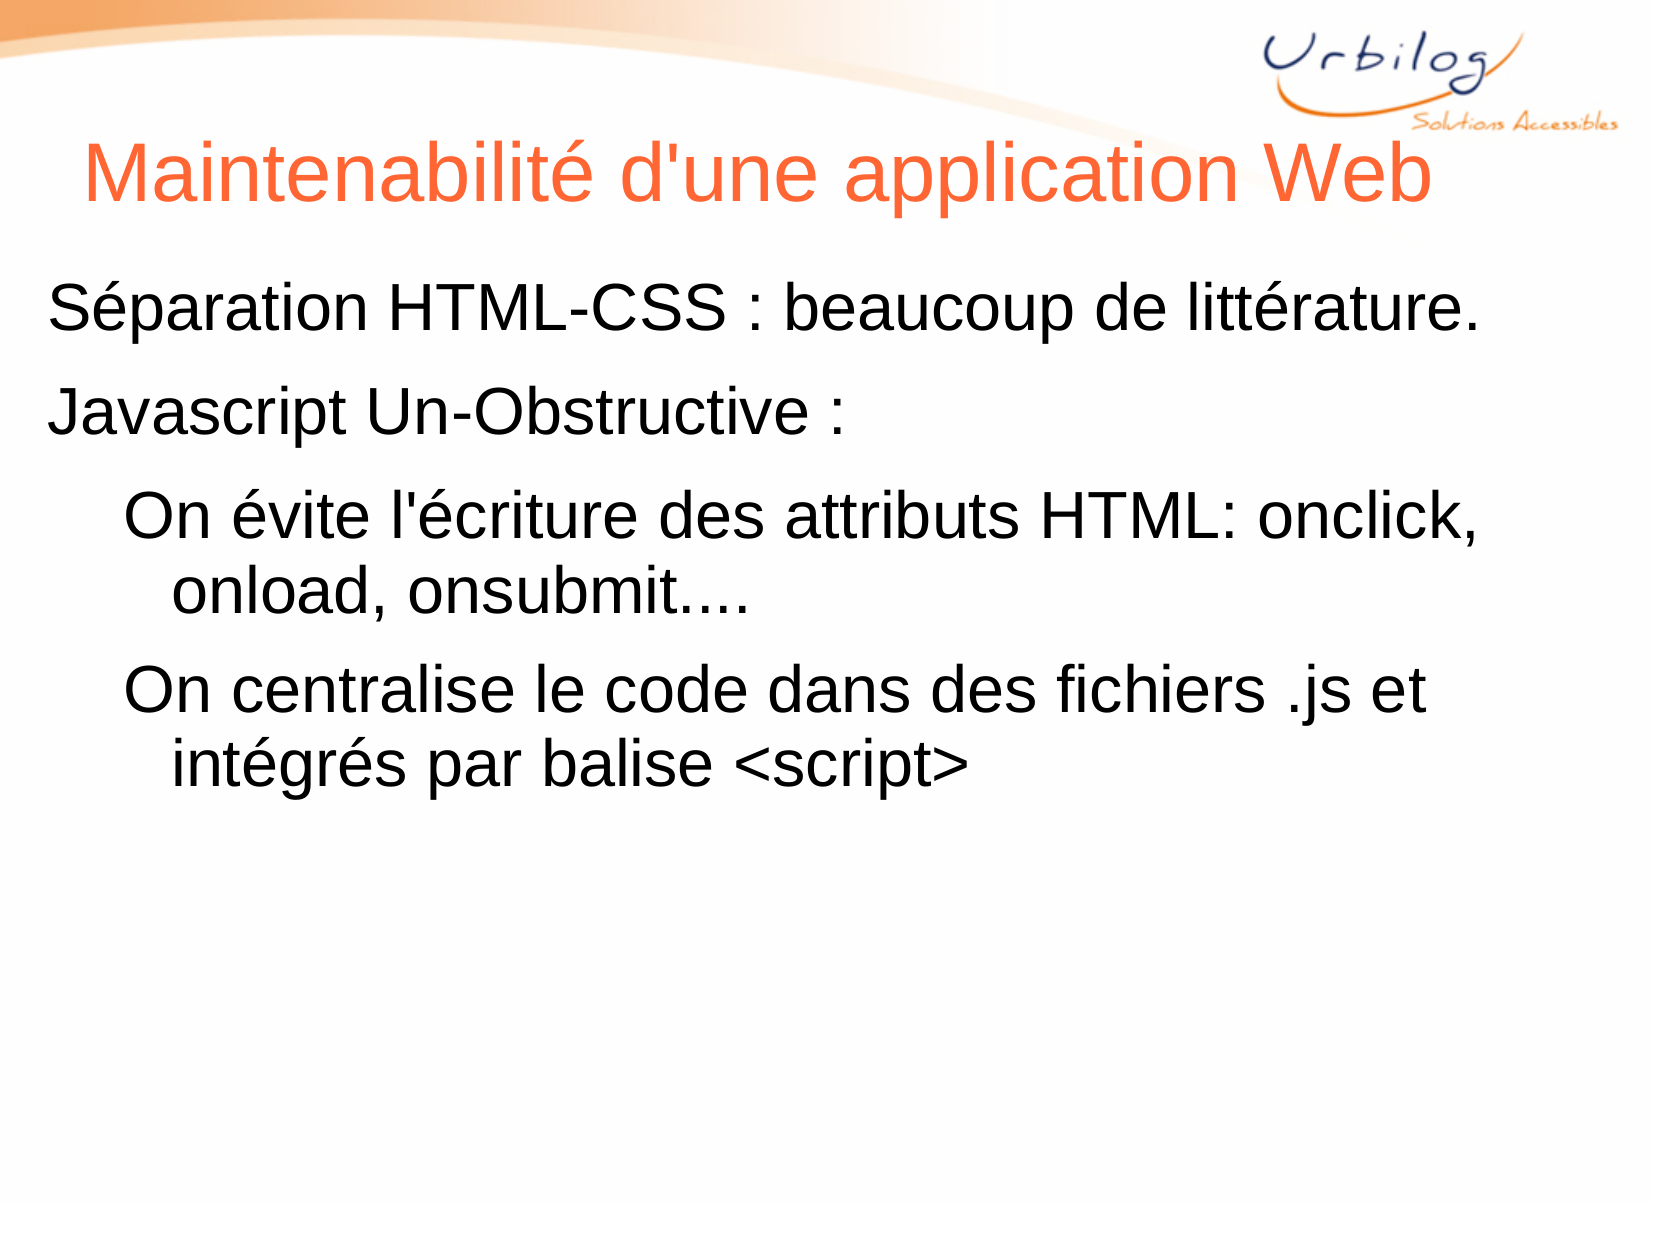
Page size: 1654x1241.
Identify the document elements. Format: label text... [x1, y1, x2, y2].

picture [0, 0, 1654, 1241]
title Maintenabilité d'une application Web [82, 88, 1625, 257]
list Séparation HTML-CSS : beaucoup de littérature. Javascript Un-Obstructive : On évite l'écriture des attributs HTML: onclick, onload, onsubmit.... On centralise le code dans des fichiers .js et intégrés par balise <script> [29, 270, 1625, 1074]
